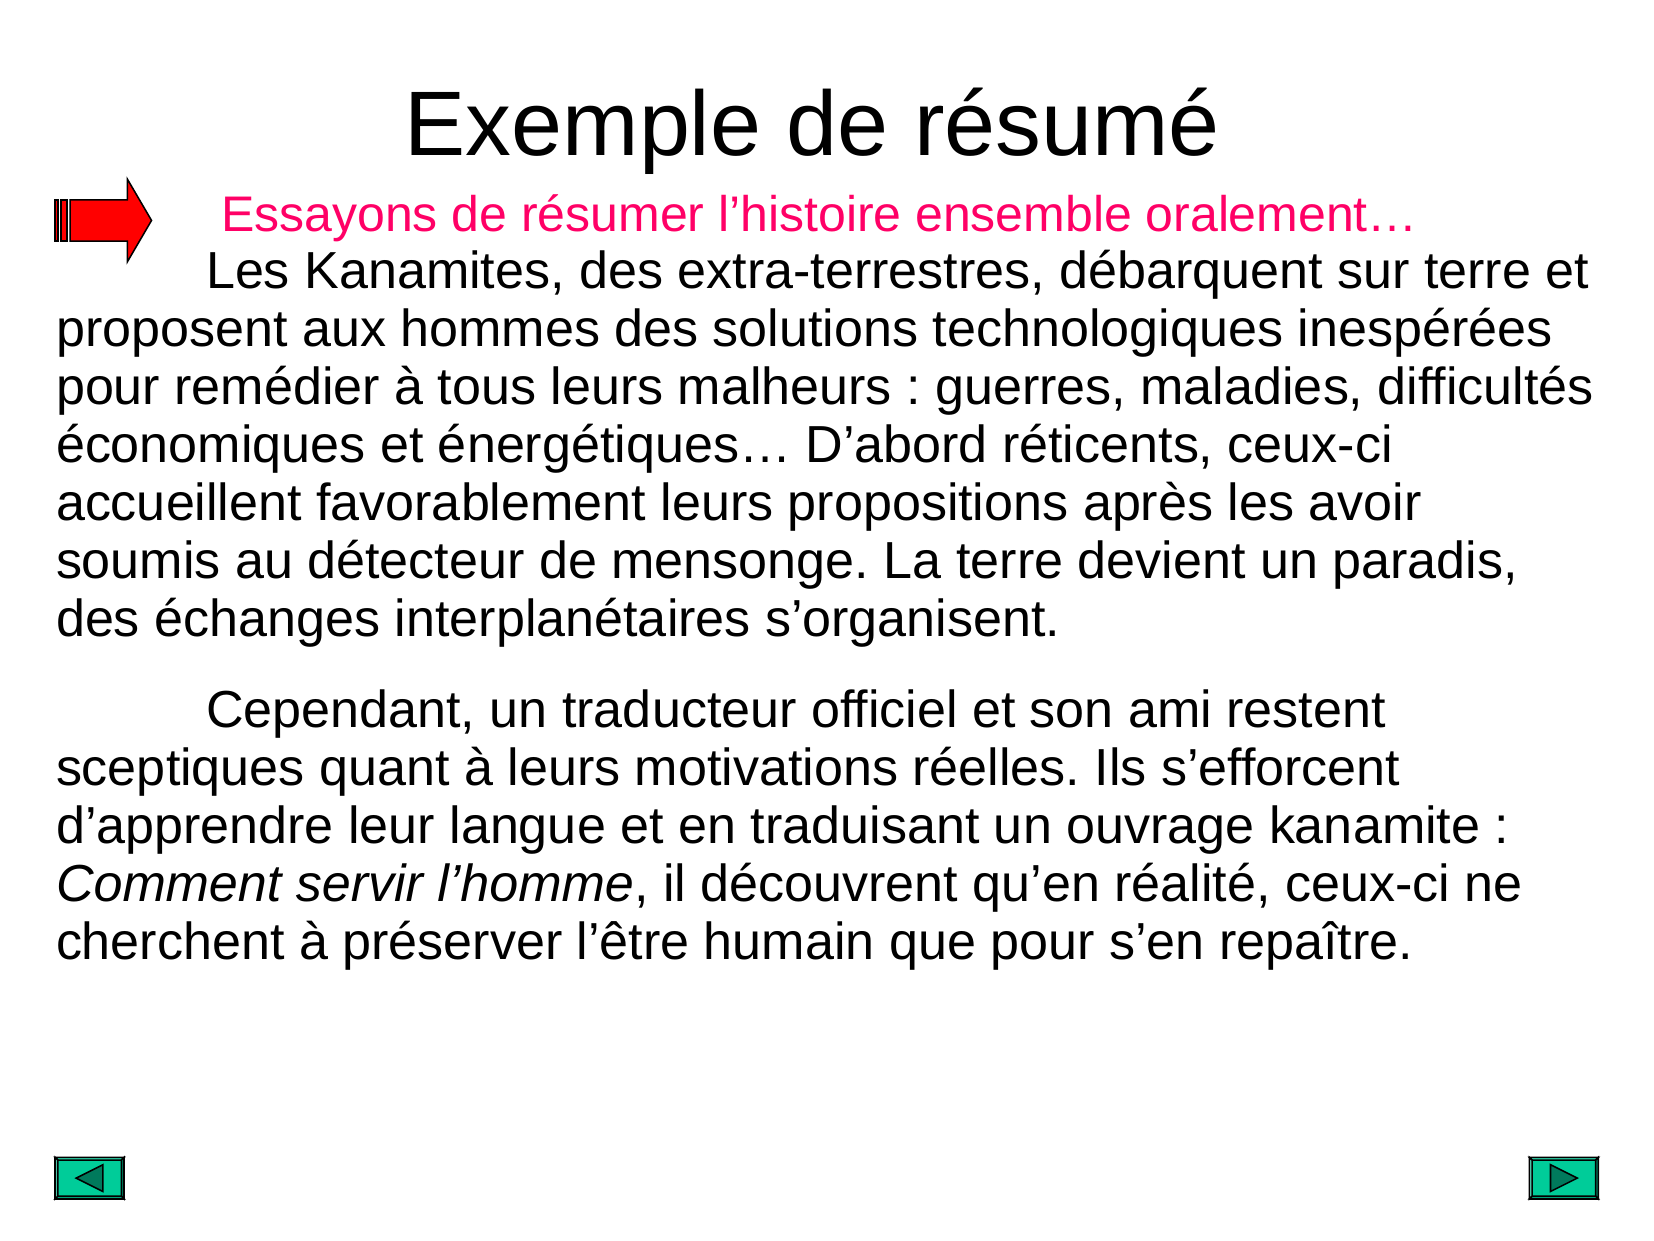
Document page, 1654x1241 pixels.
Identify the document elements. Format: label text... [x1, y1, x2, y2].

text_box [61, 200, 67, 241]
title Exemple de résumé [289, 41, 1337, 179]
text_box [70, 179, 152, 262]
text_box Essayons de résumer l’histoire ensemble oralement… [206, 179, 1544, 251]
text_box Les Kanamites, des extra-terrestres, débarquent sur terre et proposent aux hommes des solutions technologiques inespérées pour remédier à tous leurs malheurs : guerres, maladies, difficultés économiques et énergétiques… D’abord réticents, ceux-ci accueillent favorablement leurs propositions après les avoir soumis au détecteur de mensonge. La terre devient un paradis, des échanges interplanétaires s’organisent. Cependant, un traducteur officiel et son ami restent sceptiques quant à leurs motivations réelles. Ils s’efforcent d’apprendre leur langue et en traduisant un ouvrage kanamite : Comment servir l’homme, il découvrent qu’en réalité, ceux-ci ne cherchent à préserver l’être humain que pour s’en repaître. [41, 234, 1613, 979]
